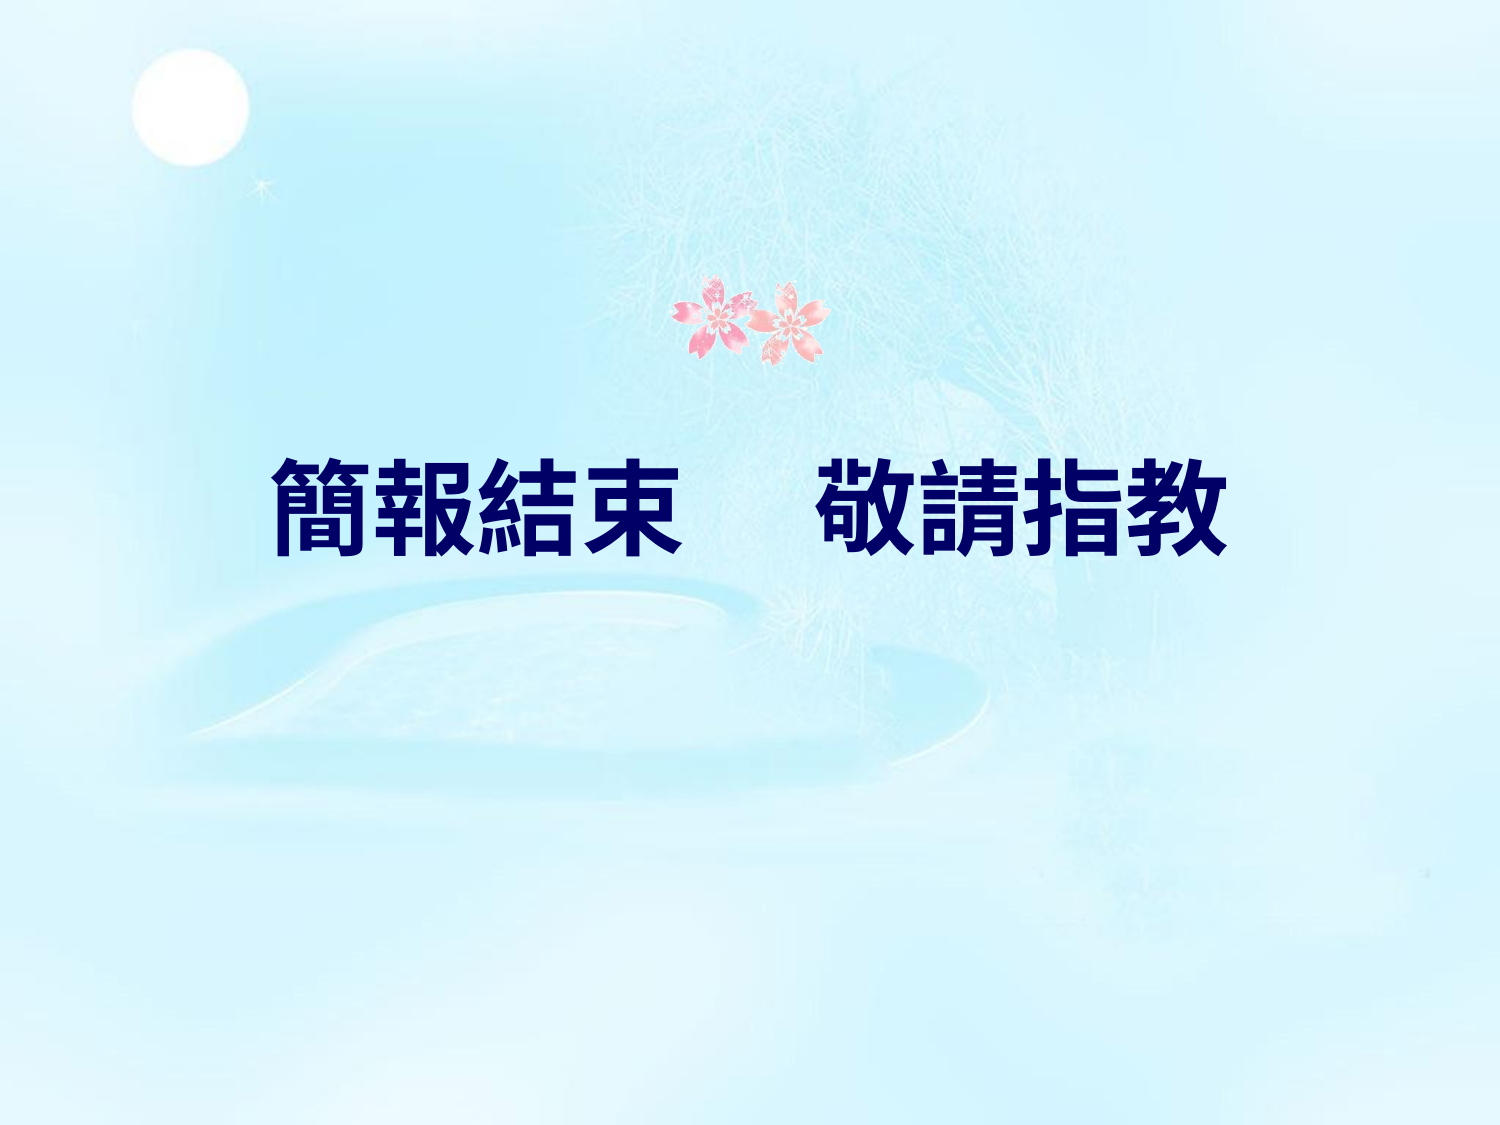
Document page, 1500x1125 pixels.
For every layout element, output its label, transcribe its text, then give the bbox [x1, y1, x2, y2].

picture [0, 0, 1500, 1125]
title 簡報結束 敬請指教 [100, 385, 1376, 627]
